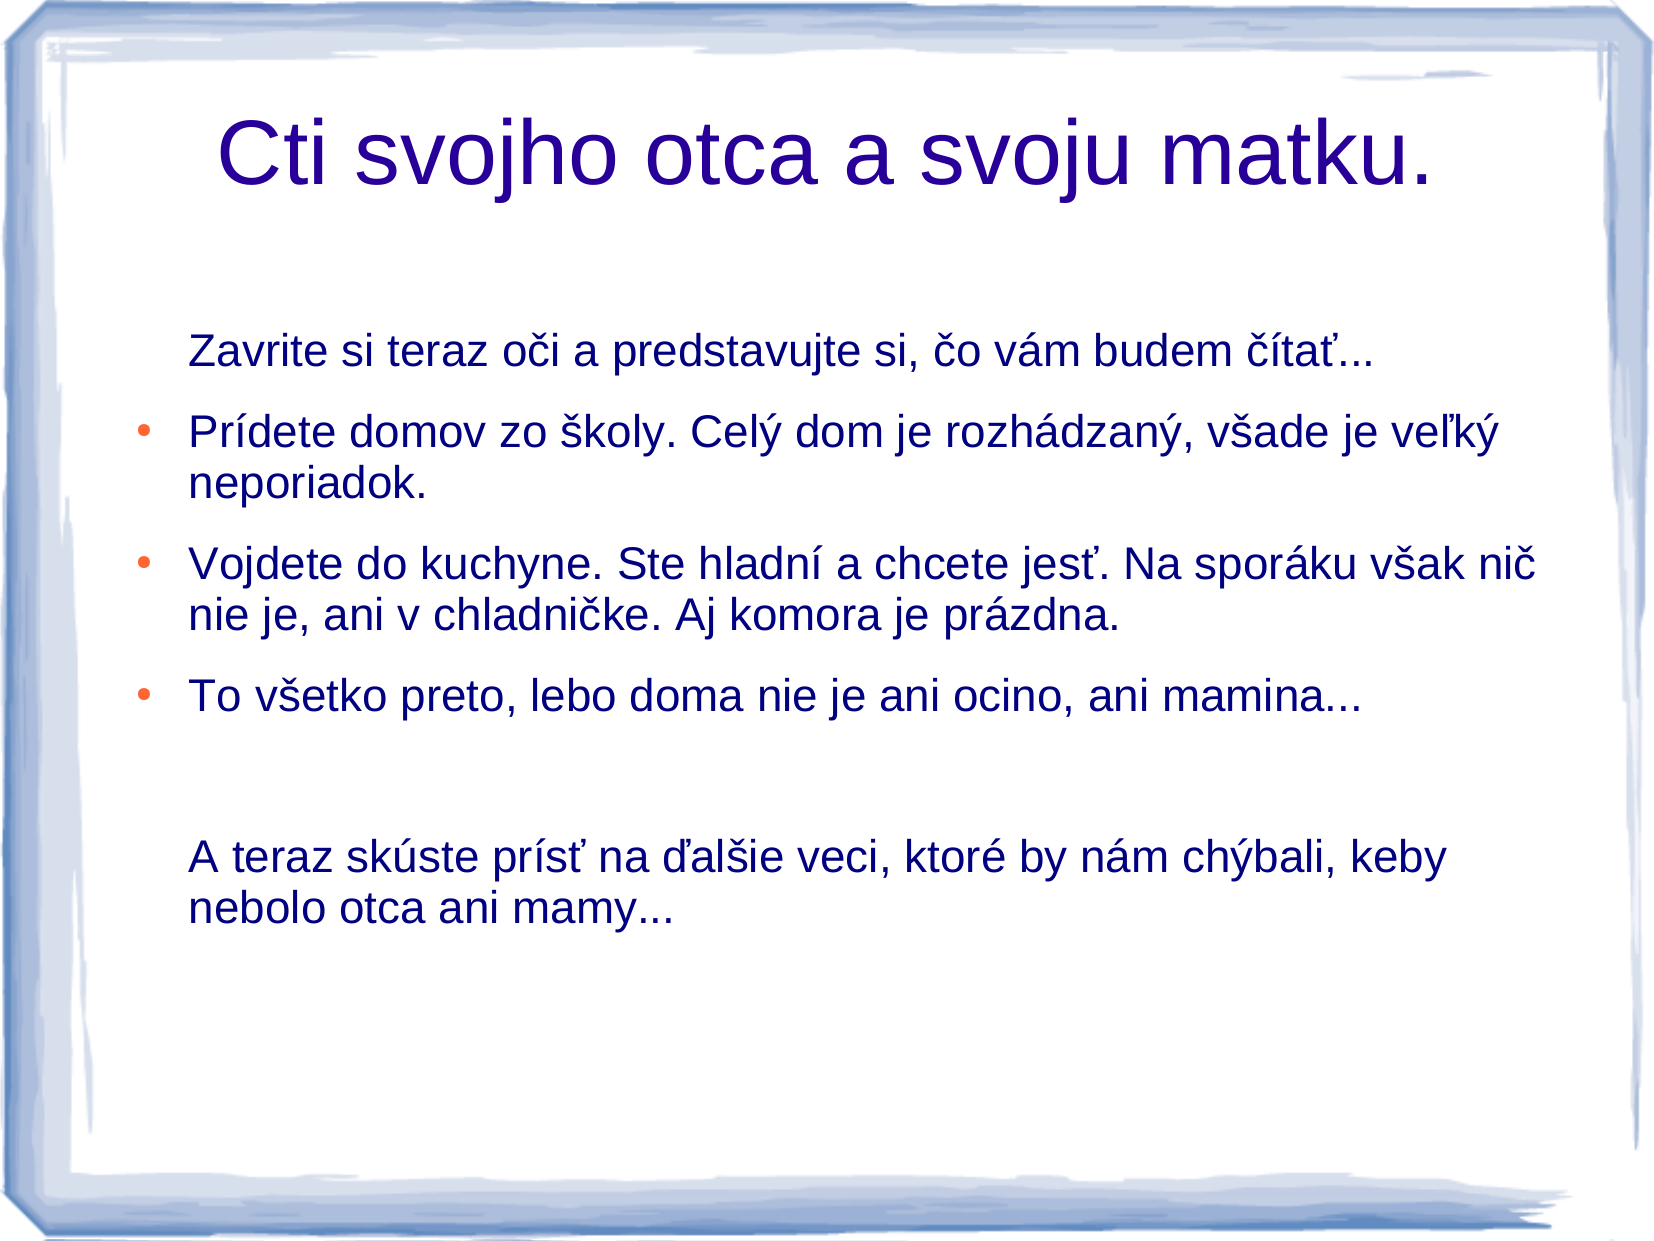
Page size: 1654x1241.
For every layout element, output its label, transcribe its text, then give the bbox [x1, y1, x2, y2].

list Zavrite si teraz oči a predstavujte si, čo vám budem čítať... Prídete domov zo školy. Celý dom je rozhádzaný, všade je veľký neporiadok. Vojdete do kuchyne. Ste hladní a chcete jesť. Na sporáku však nič nie je, ani v chladničke. Aj komora je prázdna. To všetko preto, lebo doma nie je ani ocino, ani mamina... A teraz skúste prísť na ďalšie veci, ktoré by nám chýbali, keby nebolo otca ani mamy... [118, 324, 1571, 1144]
title Cti svojho otca a svoju matku. [82, 49, 1571, 257]
picture [0, 0, 1654, 1241]
